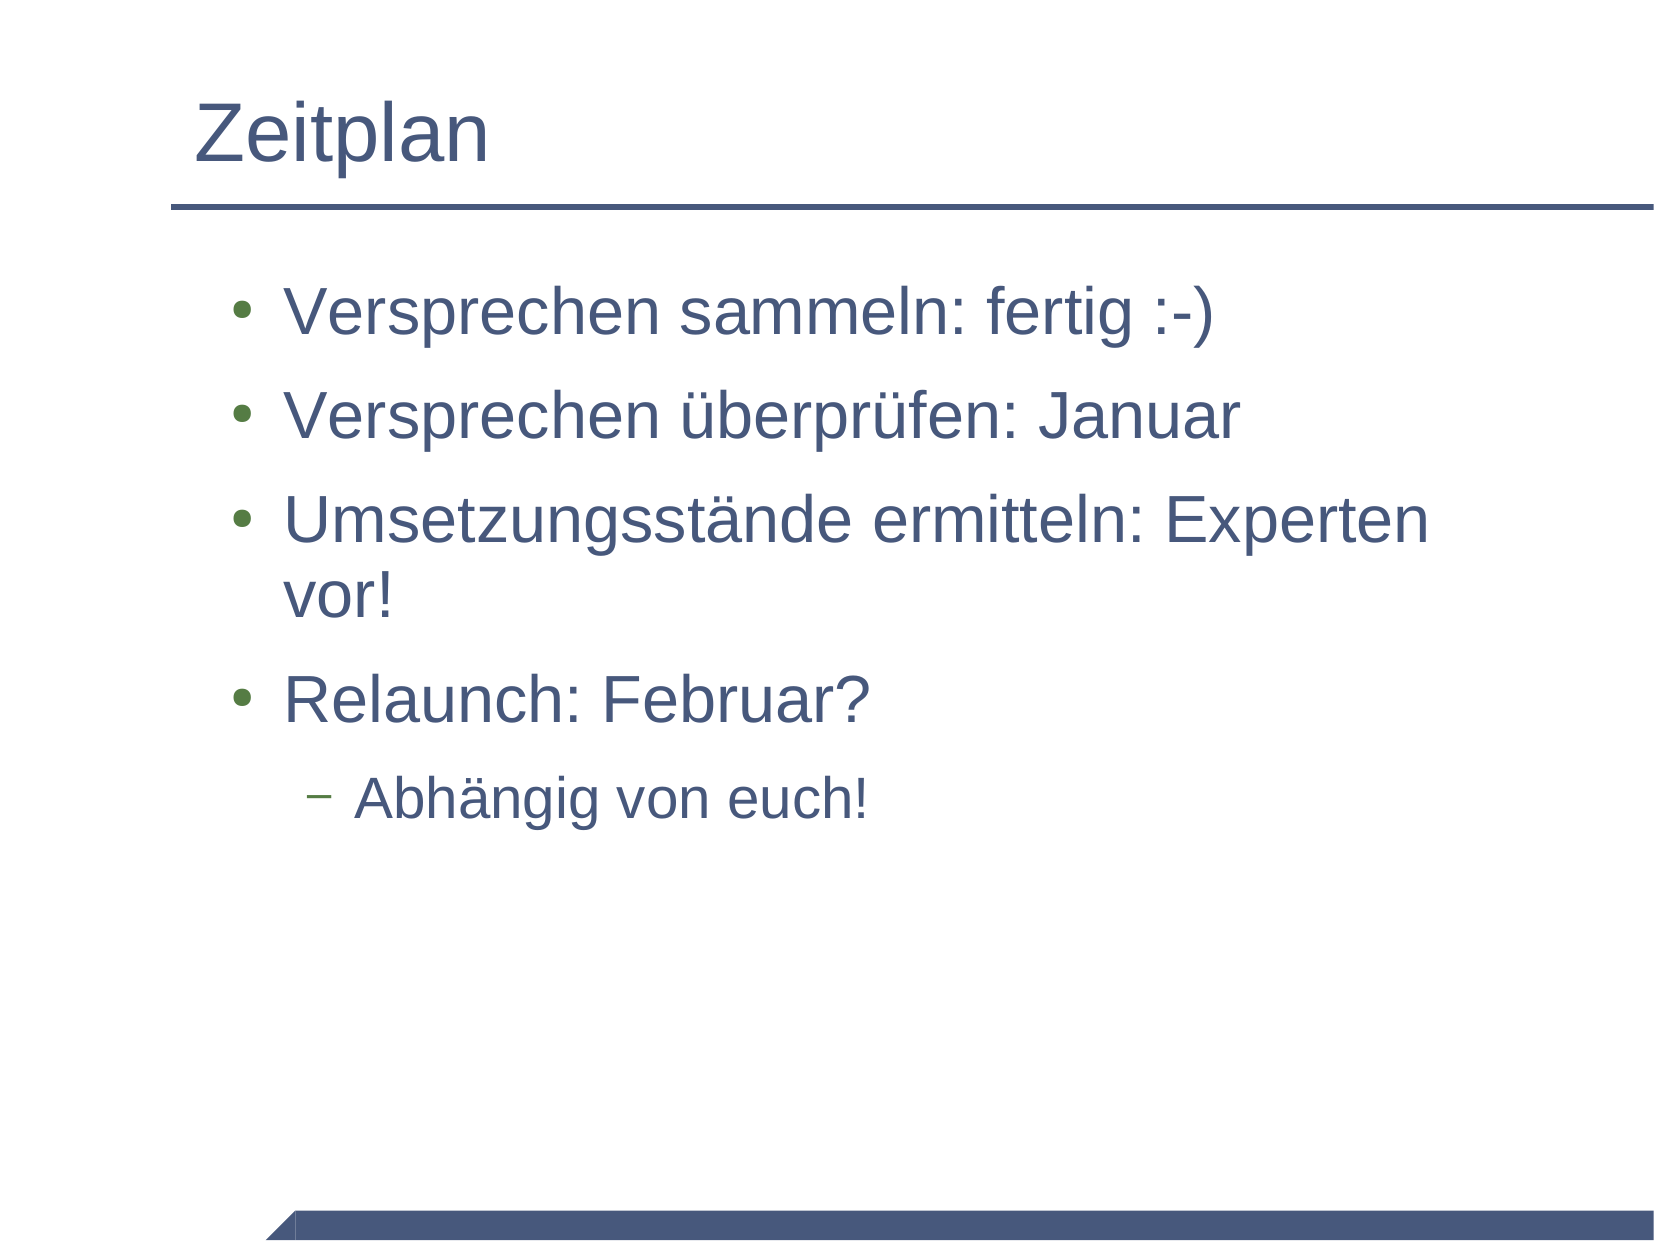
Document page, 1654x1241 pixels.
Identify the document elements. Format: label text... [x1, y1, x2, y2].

list Versprechen sammeln: fertig :-) Versprechen überprüfen: Januar Umsetzungsstände ermitteln: Experten vor! Relaunch: Februar? Abhängig von euch! [212, 274, 1530, 1093]
title Zeitplan [194, 29, 1530, 237]
